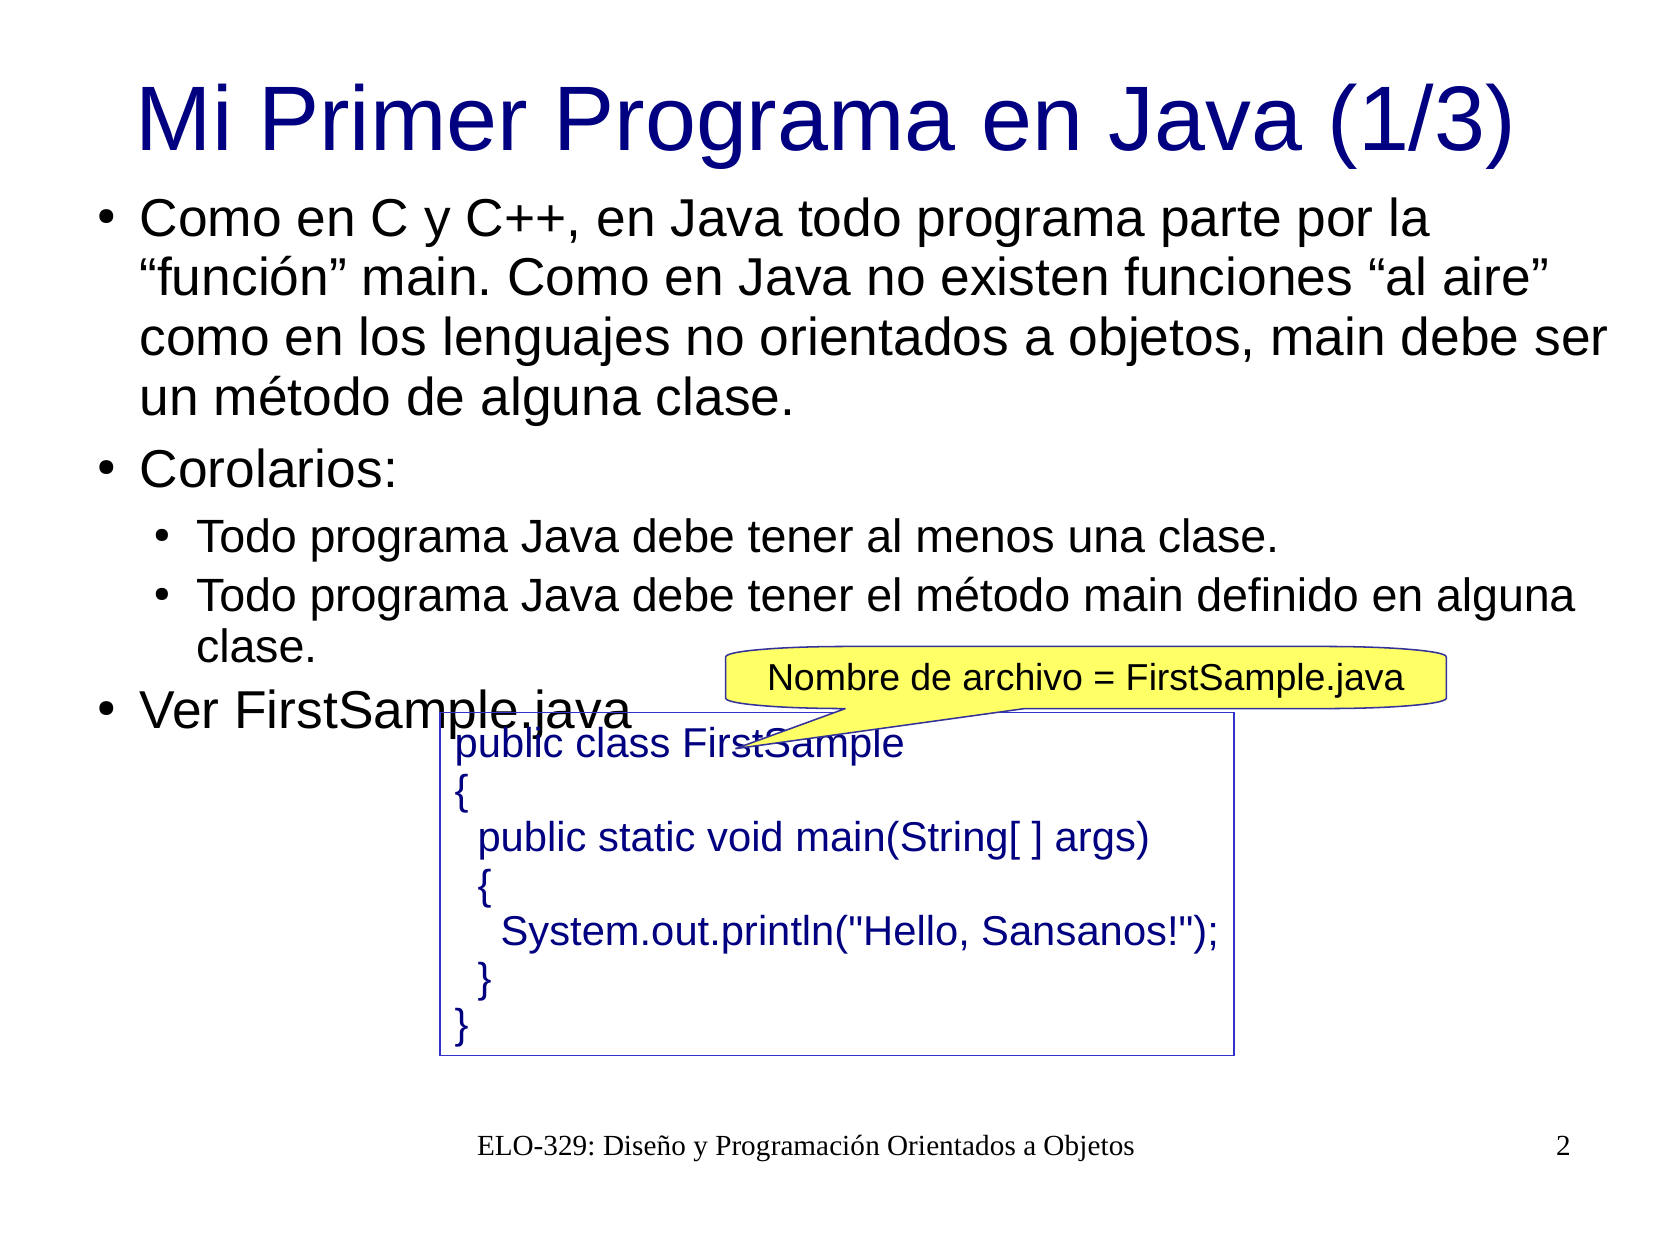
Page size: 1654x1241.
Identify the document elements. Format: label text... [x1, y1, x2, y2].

list Como en C y C++, en Java todo programa parte por la “función” main. Como en Java no existen funciones “al aire” como en los lenguajes no orientados a objetos, main debe ser un método de alguna clase. Corolarios: Todo programa Java debe tener al menos una clase. Todo programa Java debe tener el método main definido en alguna clase. Ver FirstSample.java [82, 187, 1637, 741]
text_box public class FirstSample { public static void main(String[ ] args)‏ { System.out.println("Hello, Sansanos!"); } } [439, 712, 1235, 1056]
title Mi Primer Programa en Java (1/3) [82, 49, 1571, 187]
text_box Nombre de archivo = FirstSample.java [725, 646, 1447, 749]
